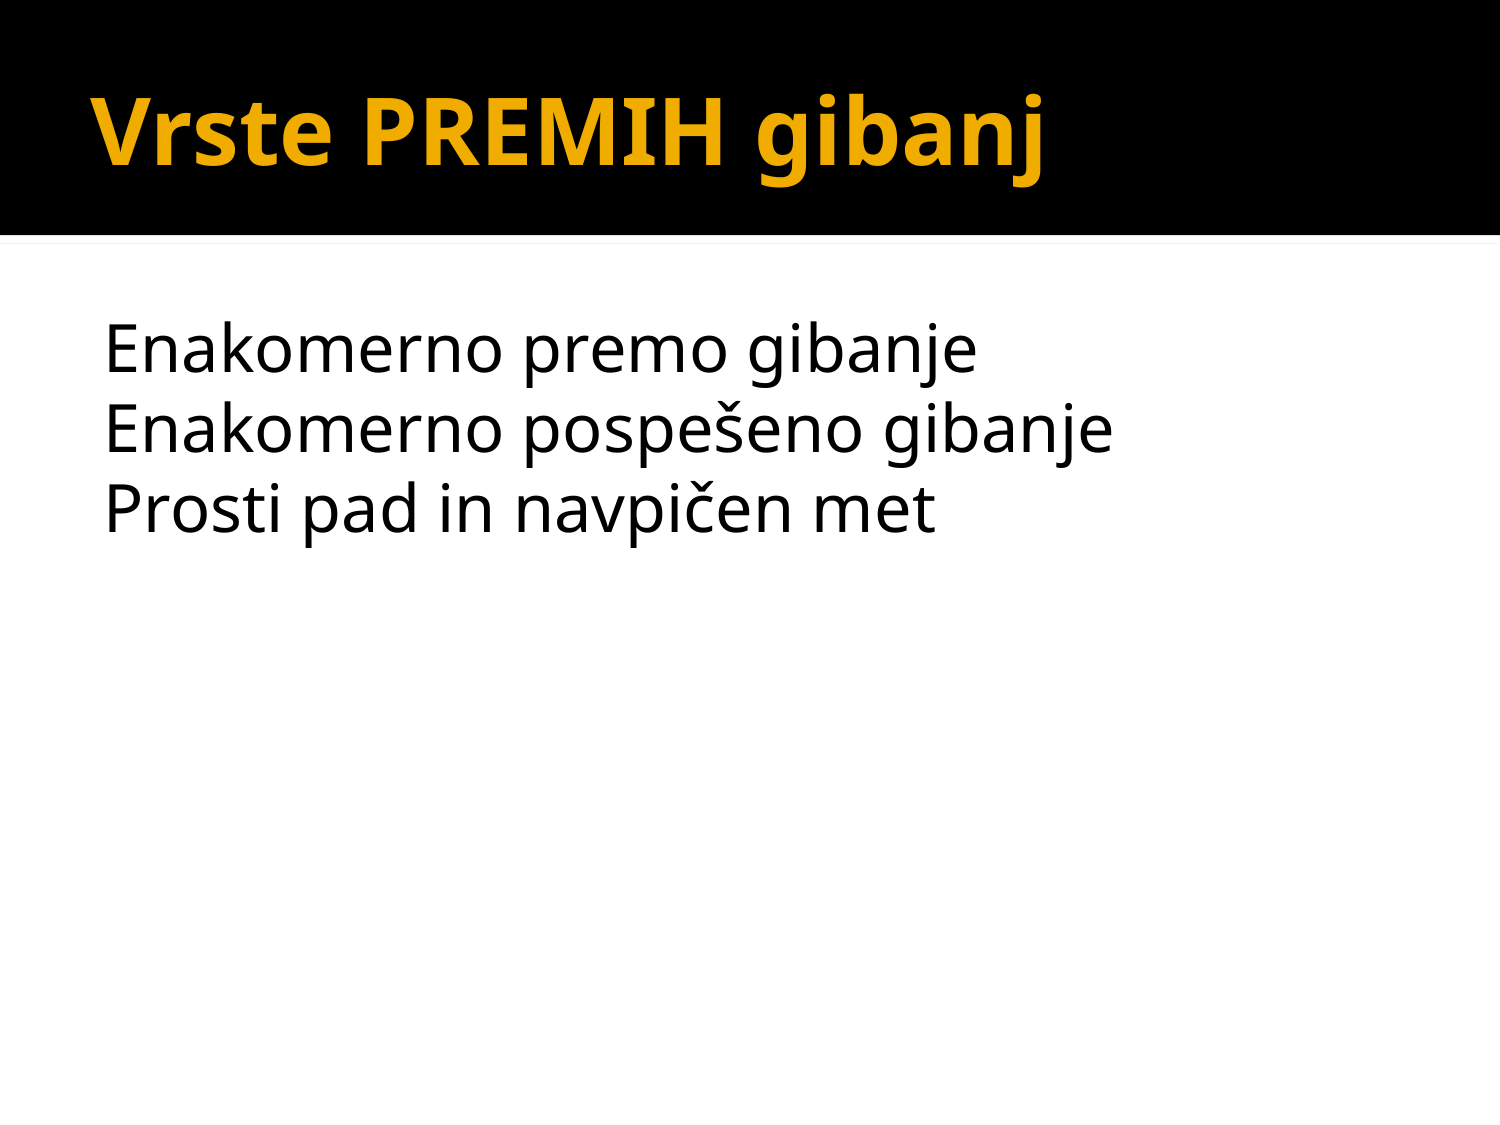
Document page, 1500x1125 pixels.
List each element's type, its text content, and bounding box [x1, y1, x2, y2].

title Vrste PREMIH gibanj [75, 25, 1425, 231]
list Enakomerno premo gibanje Enakomerno pospešeno gibanje Prosti pad in navpičen met [75, 291, 1425, 1050]
